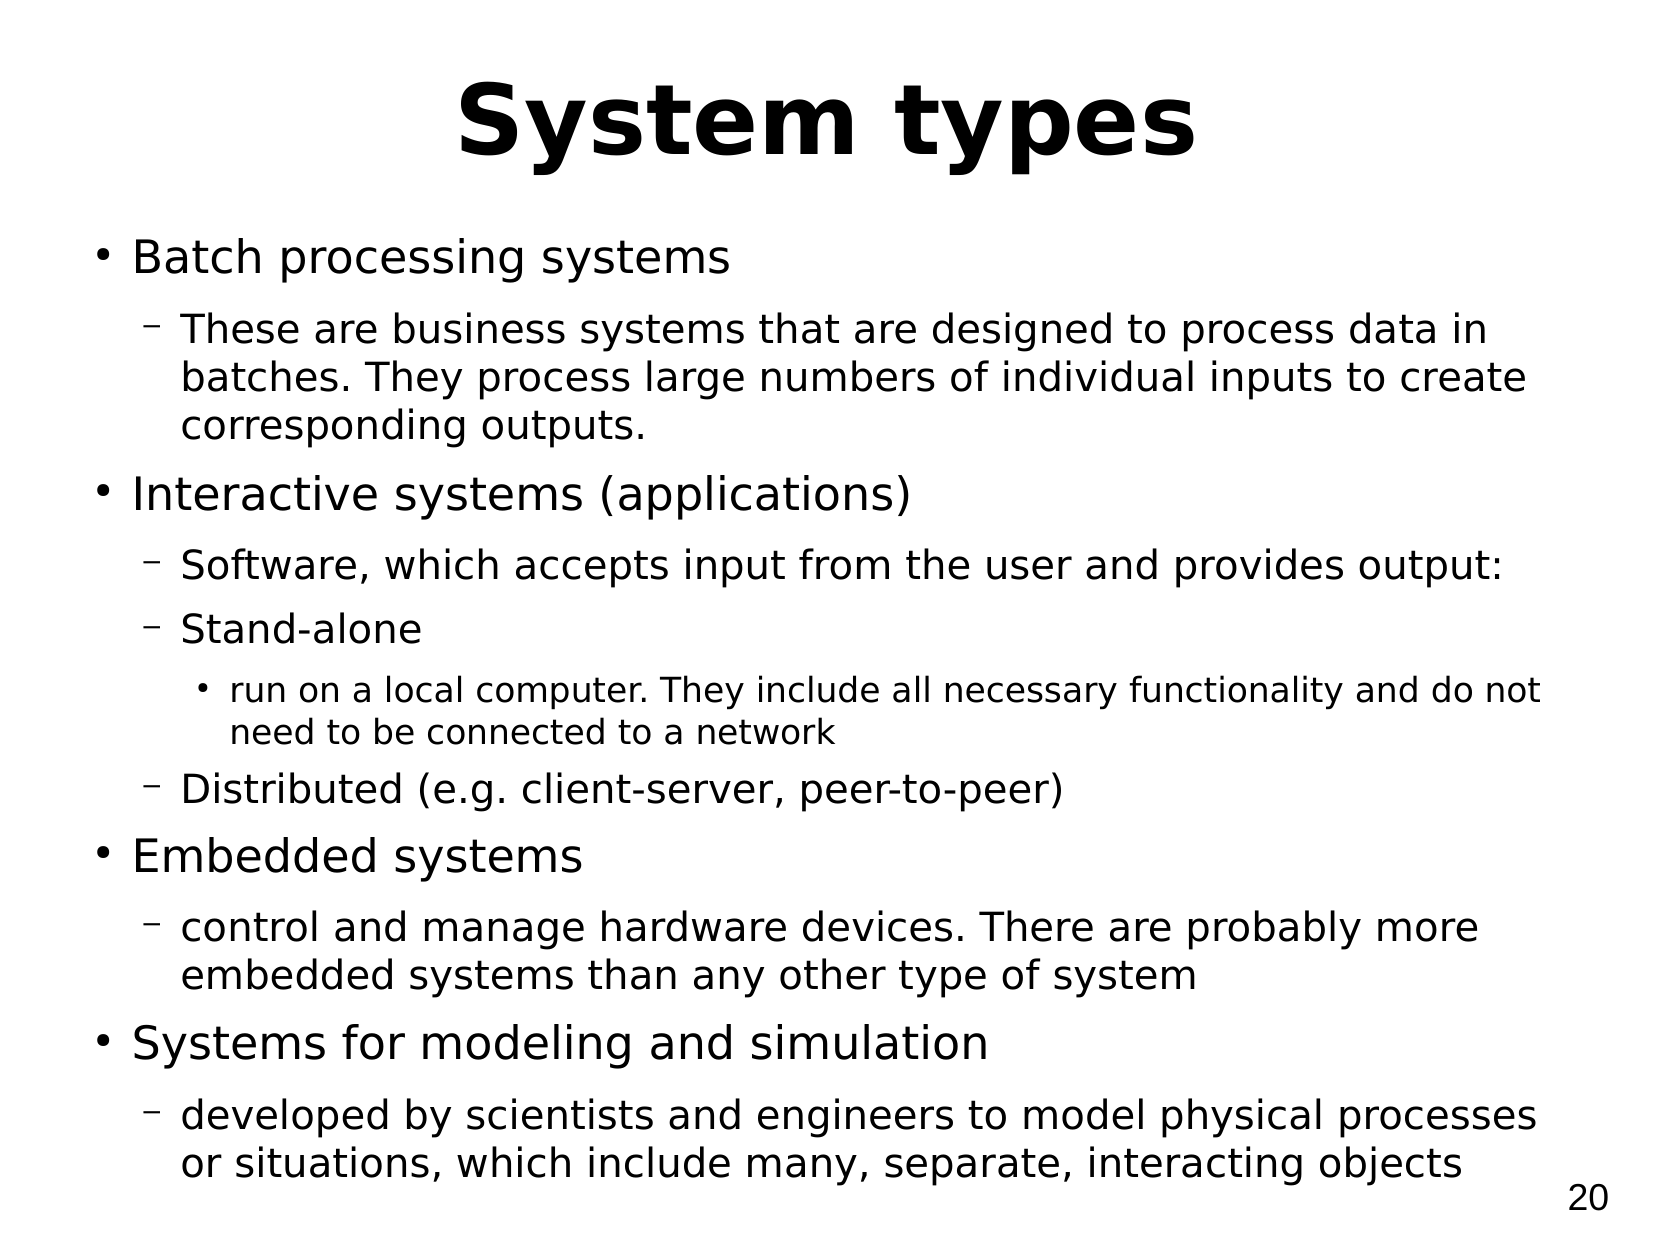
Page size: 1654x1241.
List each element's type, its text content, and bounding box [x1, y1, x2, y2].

title System types [82, 49, 1571, 195]
list Batch processing systems These are business systems that are designed to process data in batches. They process large numbers of individual inputs to create corresponding outputs. Interactive systems (applications) Software, which accepts input from the user and provides output: Stand-alone run on a local computer. They include all necessary functionality and do not need to be connected to a network Distributed (e.g. client-server, peer-to-peer) Embedded systems control and manage hardware devices. There are probably more embedded systems than any other type of system Systems for modeling and simulation developed by scientists and engineers to model physical processes or situations, which include many, separate, interacting objects [82, 227, 1571, 1205]
